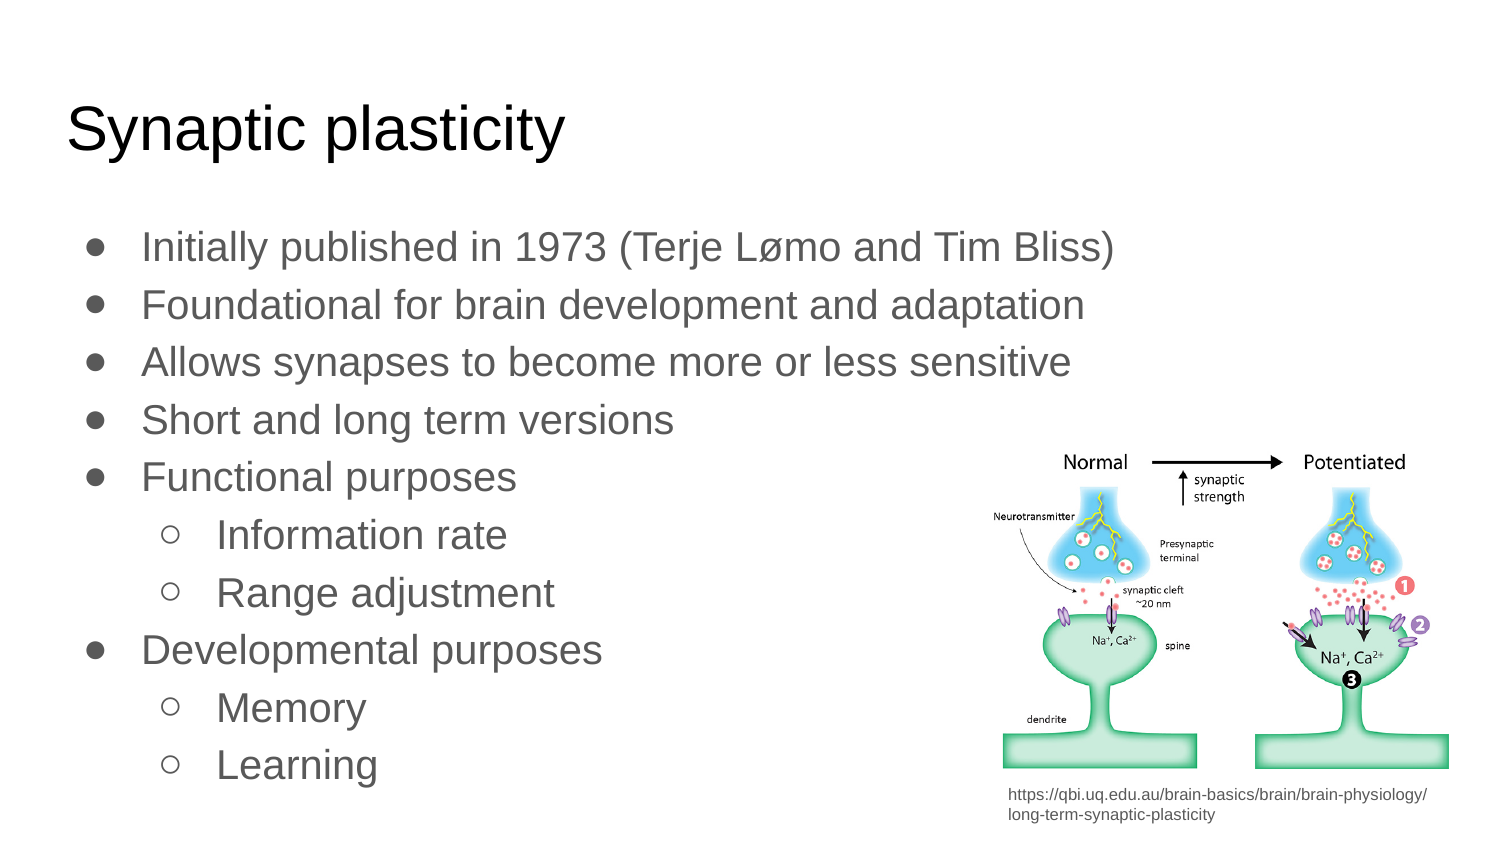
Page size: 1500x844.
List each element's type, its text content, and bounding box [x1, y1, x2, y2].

list Initially published in 1973 (Terje Lømo and Tim Bliss) Foundational for brain development and adaptation Allows synapses to become more or less sensitive Short and long term versions Functional purposes Information rate Range adjustment Developmental purposes Memory Learning [51, 197, 1449, 815]
title Synaptic plasticity [51, 72, 1449, 167]
text_box https://qbi.uq.edu.au/brain-basics/brain/brain-physiology/long-term-synaptic-plasticity [993, 768, 1469, 844]
picture [993, 451, 1449, 768]
